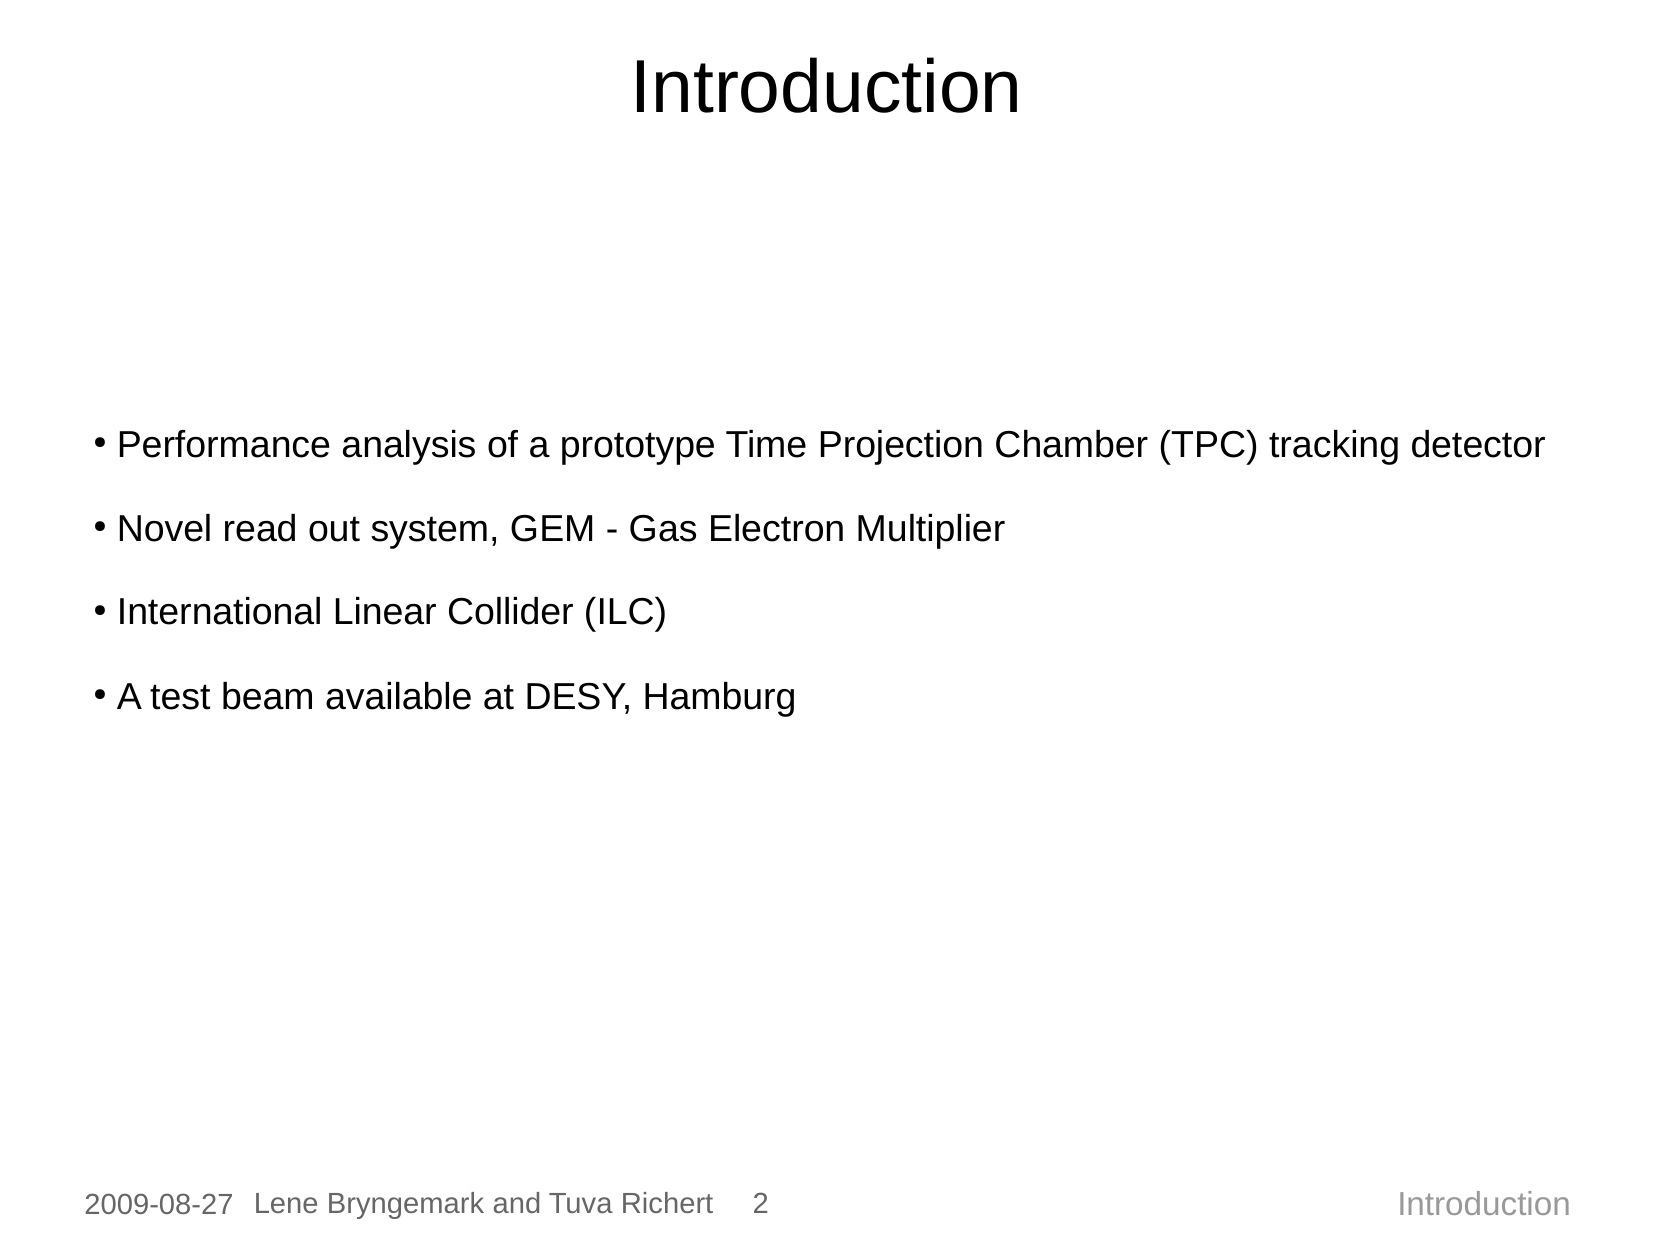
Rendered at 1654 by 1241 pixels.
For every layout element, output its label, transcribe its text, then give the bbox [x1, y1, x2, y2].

text_box Introduction [39, 37, 1615, 137]
text_box Performance analysis of a prototype Time Projection Chamber (TPC) tracking detector Novel read out system, GEM - Gas Electron Multiplier International Linear Collider (ILC) A test beam available at DESY, Hamburg [78, 415, 1654, 767]
title Introduction [83, 1177, 1572, 1232]
